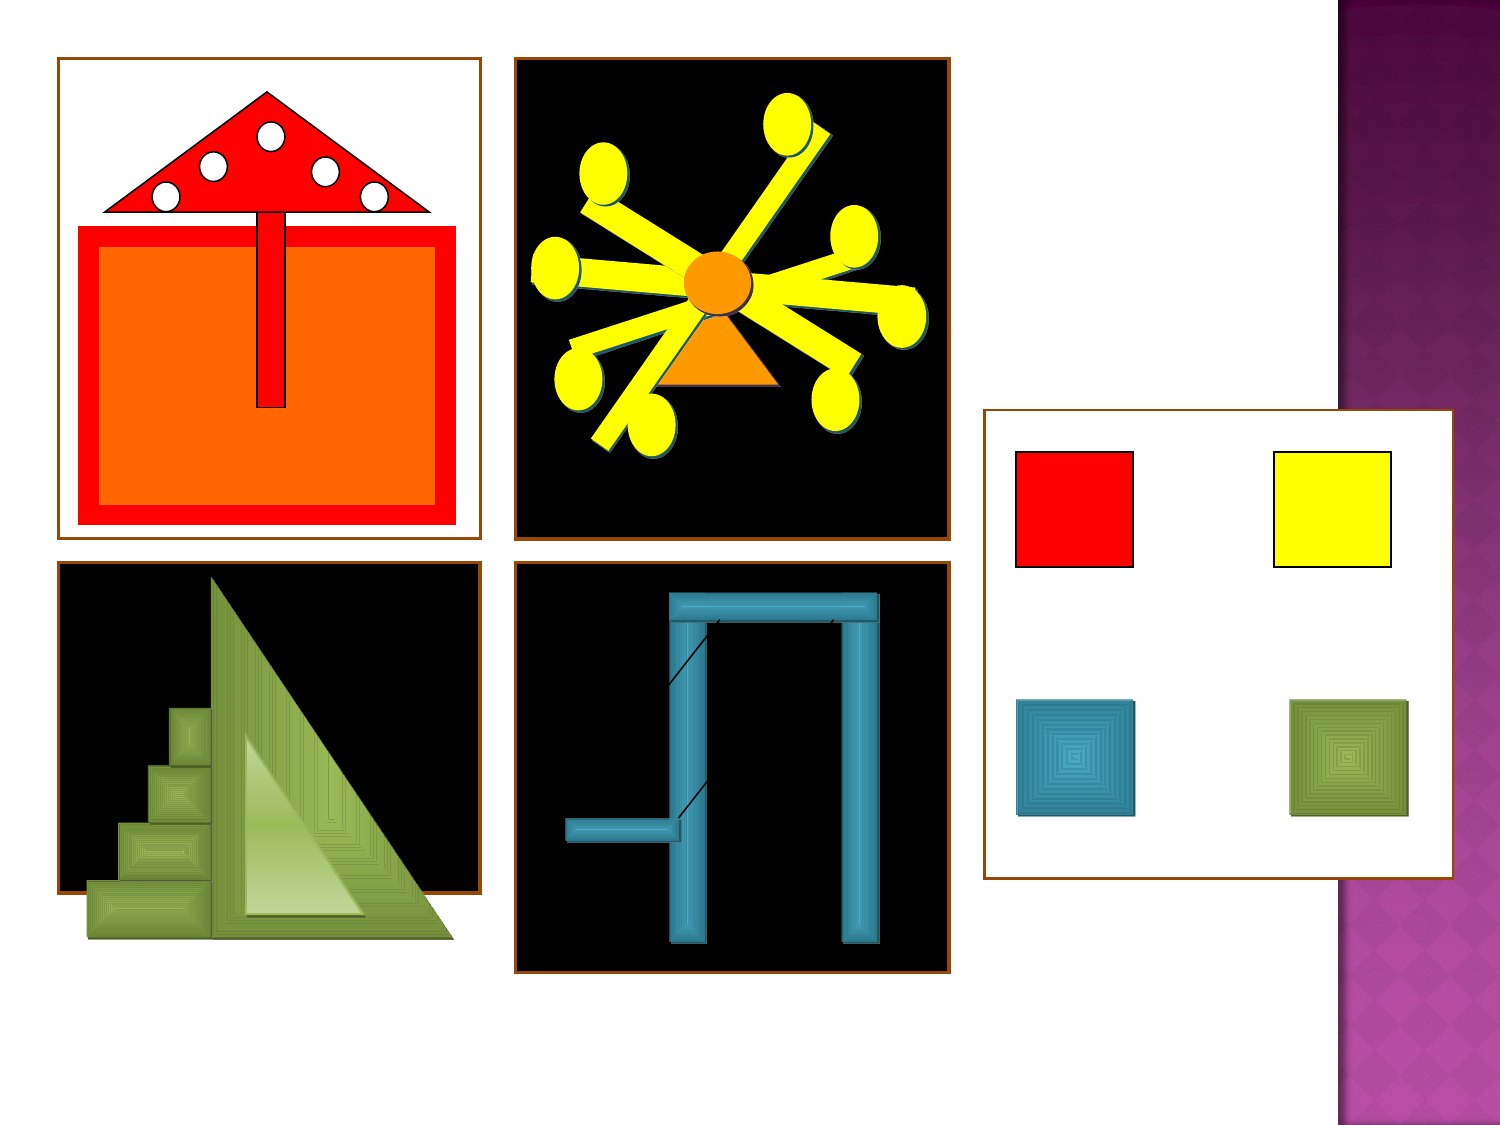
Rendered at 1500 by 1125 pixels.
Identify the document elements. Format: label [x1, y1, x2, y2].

text_box [515, 562, 949, 973]
text_box [58, 562, 481, 938]
text_box [515, 58, 949, 539]
text_box [58, 58, 481, 539]
text_box [984, 410, 1453, 879]
picture [1337, 0, 1500, 1125]
